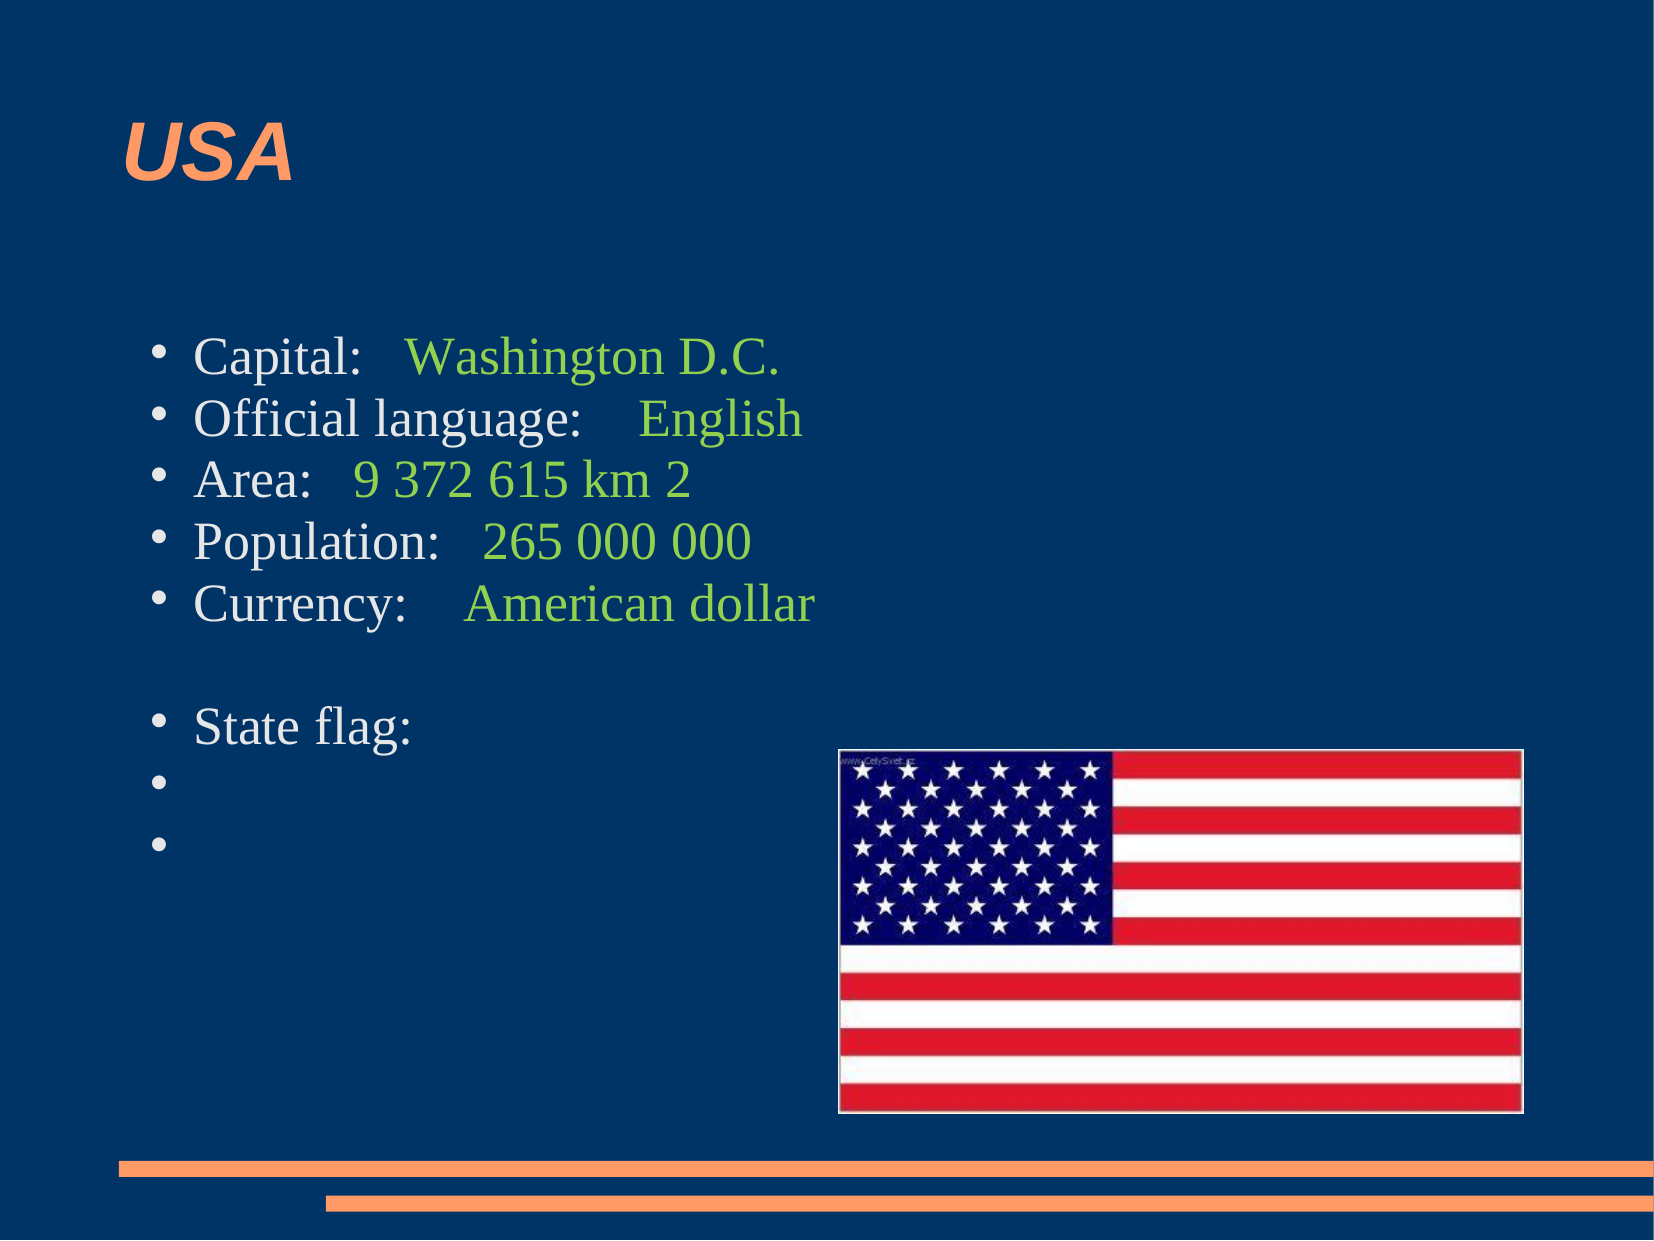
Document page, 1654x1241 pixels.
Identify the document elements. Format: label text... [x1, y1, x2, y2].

picture [838, 750, 1524, 1114]
list Capital: Washington D.C. Official language: English Area: 9 372 615 km 2 Population: 265 000 000 Currency: American dollar State flag: [236, 277, 1116, 1088]
title USA [121, 46, 1534, 254]
